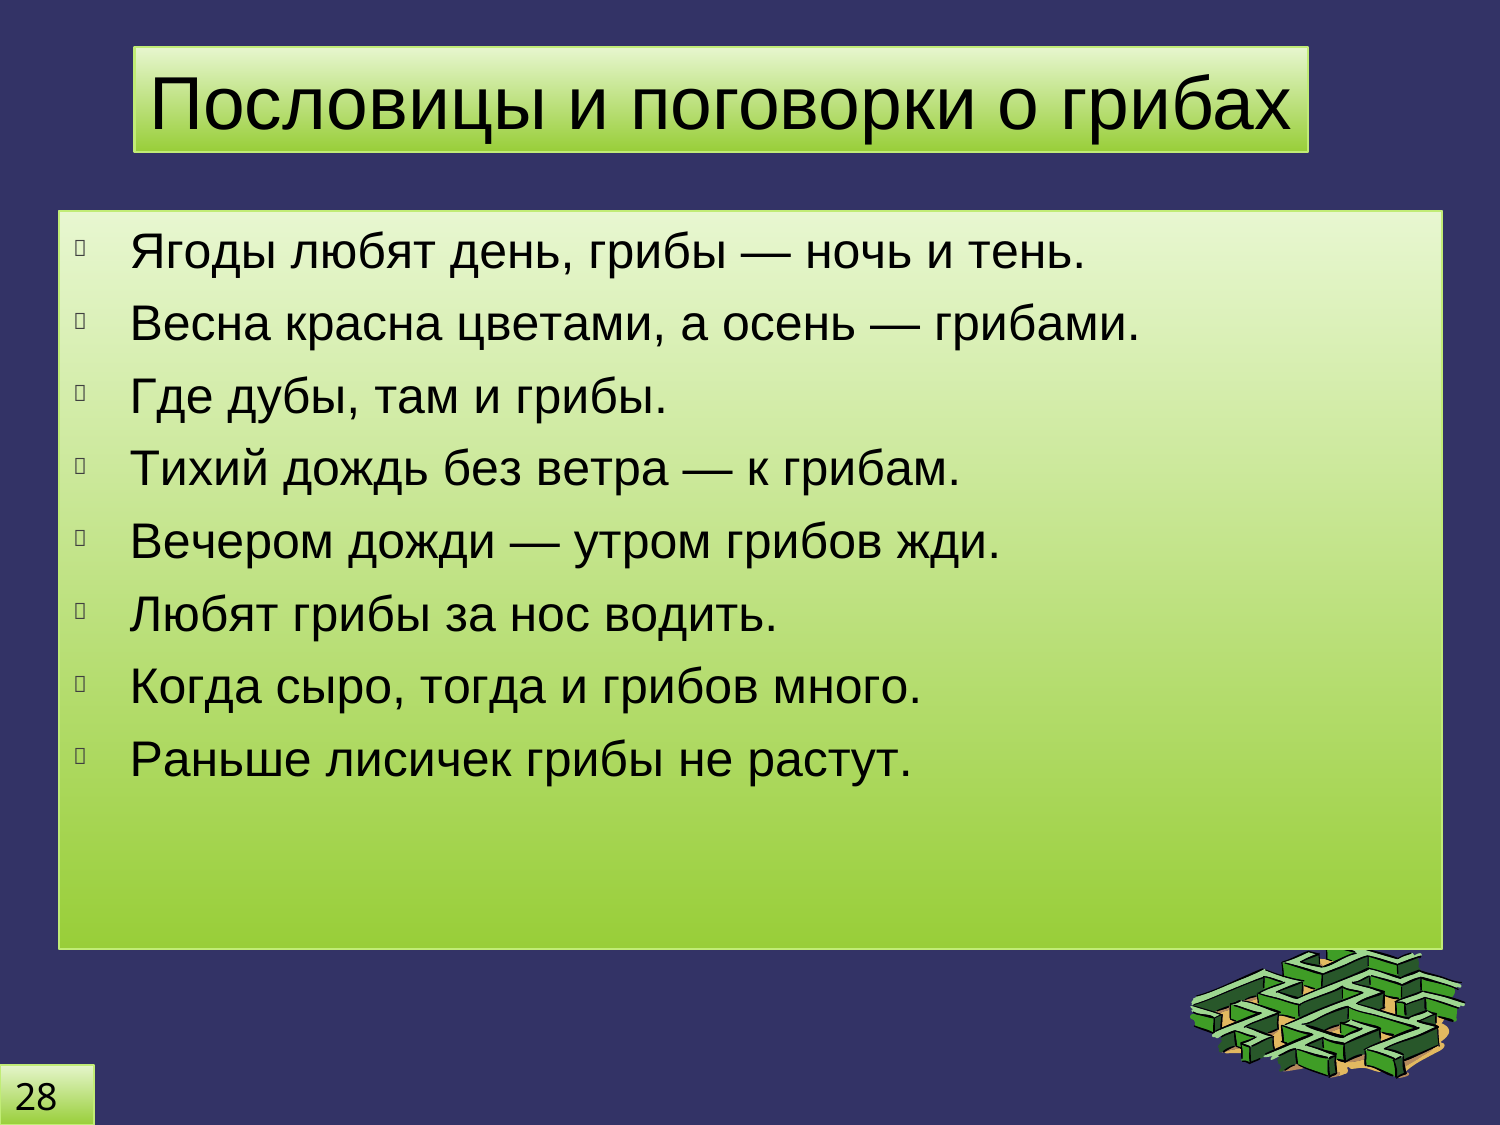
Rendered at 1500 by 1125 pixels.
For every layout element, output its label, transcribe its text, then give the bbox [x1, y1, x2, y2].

text_box Пословицы и поговорки о грибах [134, 46, 1308, 152]
list Ягоды любят день, грибы — ночь и тень. Весна красна цветами, а осень — грибами. Где дубы, там и грибы. Тихий дождь без ветра — к грибам. Вечером дожди — утром грибов жди. Любят грибы за нос водить. Когда сыро, тогда и грибов много. Раньше лисичек грибы не растут. [58, 210, 1443, 950]
slide_number <номер> [0, 1065, 94, 1125]
